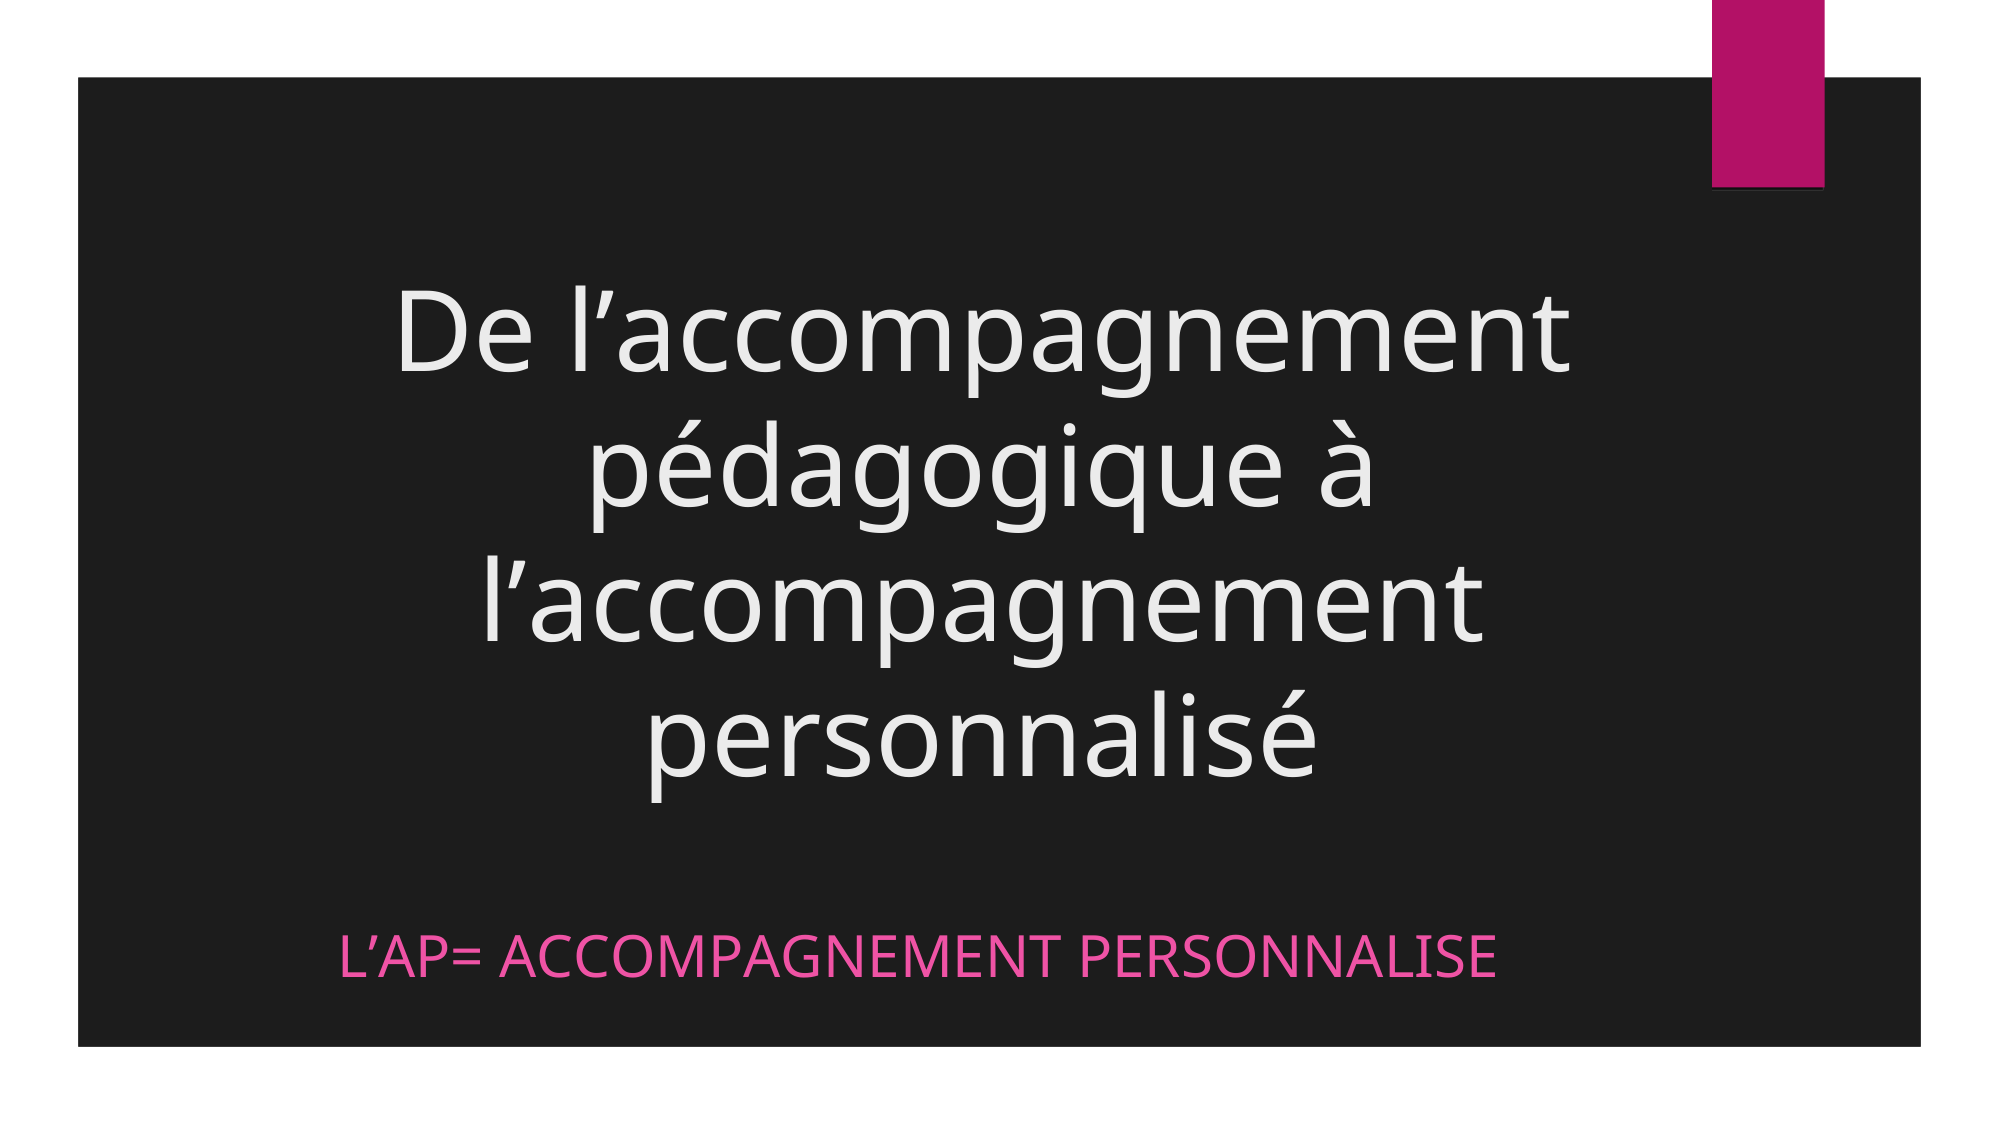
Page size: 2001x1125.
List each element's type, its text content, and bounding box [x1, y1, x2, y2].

title De l’accompagnement pédagogique à l’accompagnement personnalisé [258, 211, 1706, 807]
list L’AP= ACCOMPAGNEMENT PERSONNALISE [330, 911, 1778, 1054]
